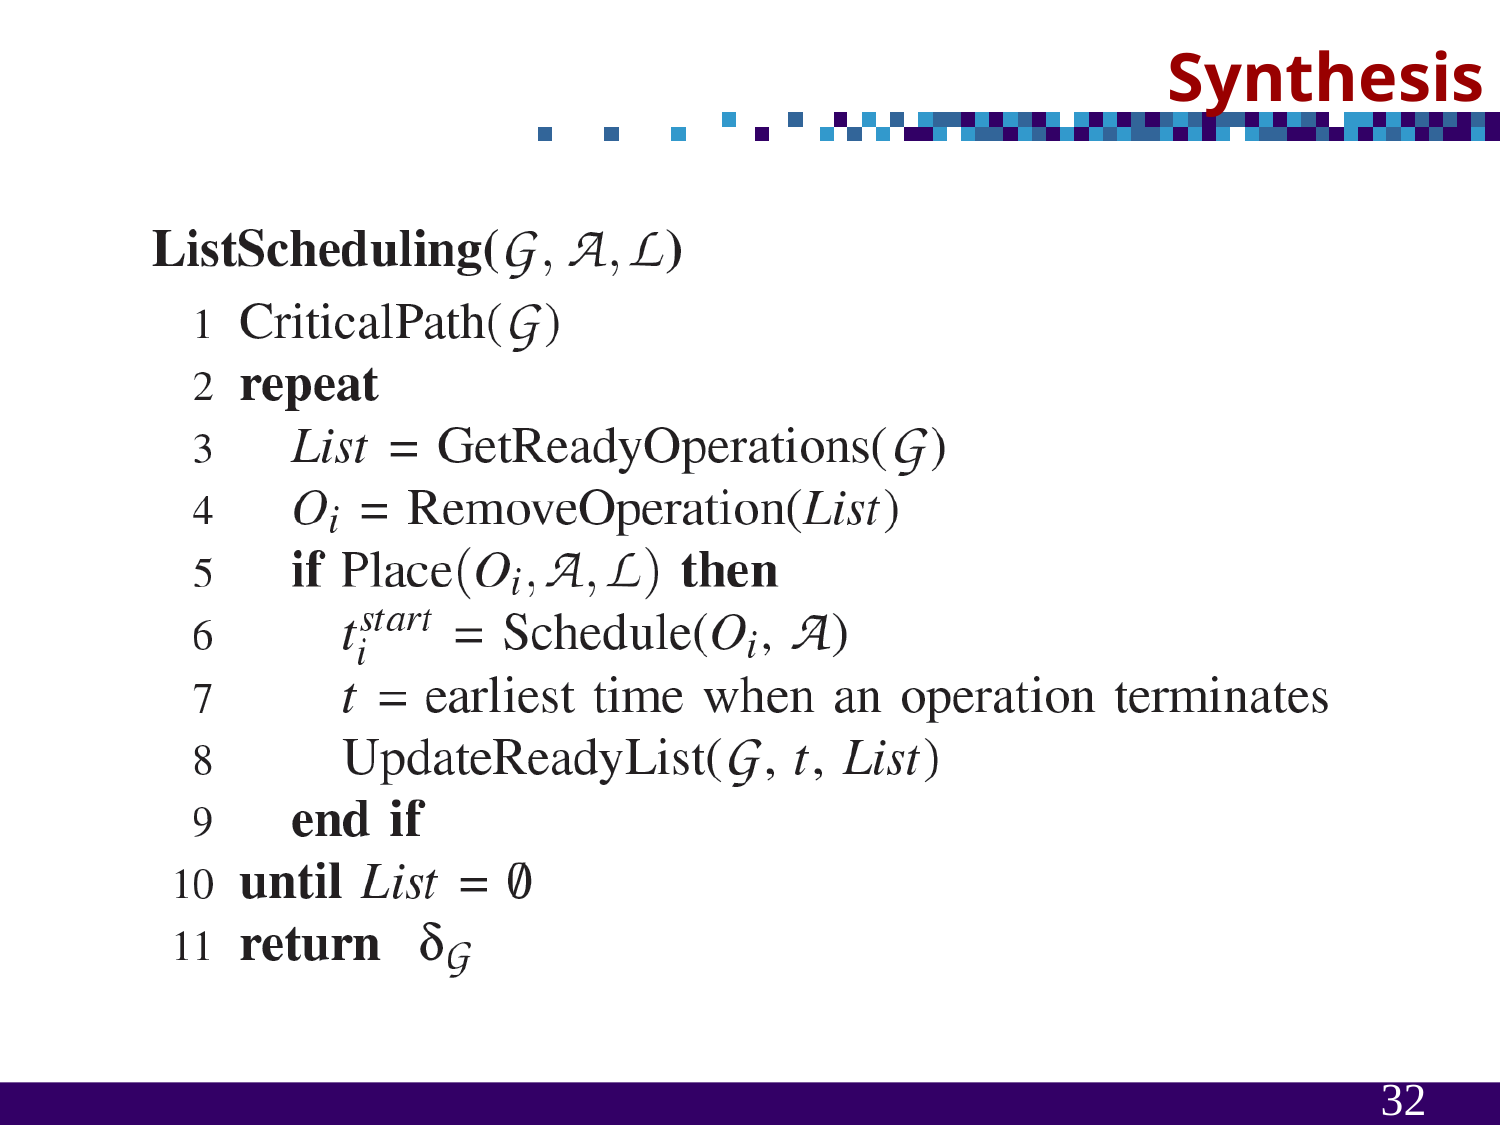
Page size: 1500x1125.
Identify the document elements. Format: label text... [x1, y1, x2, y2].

title Synthesis [0, 24, 1500, 125]
picture [131, 203, 1360, 1012]
